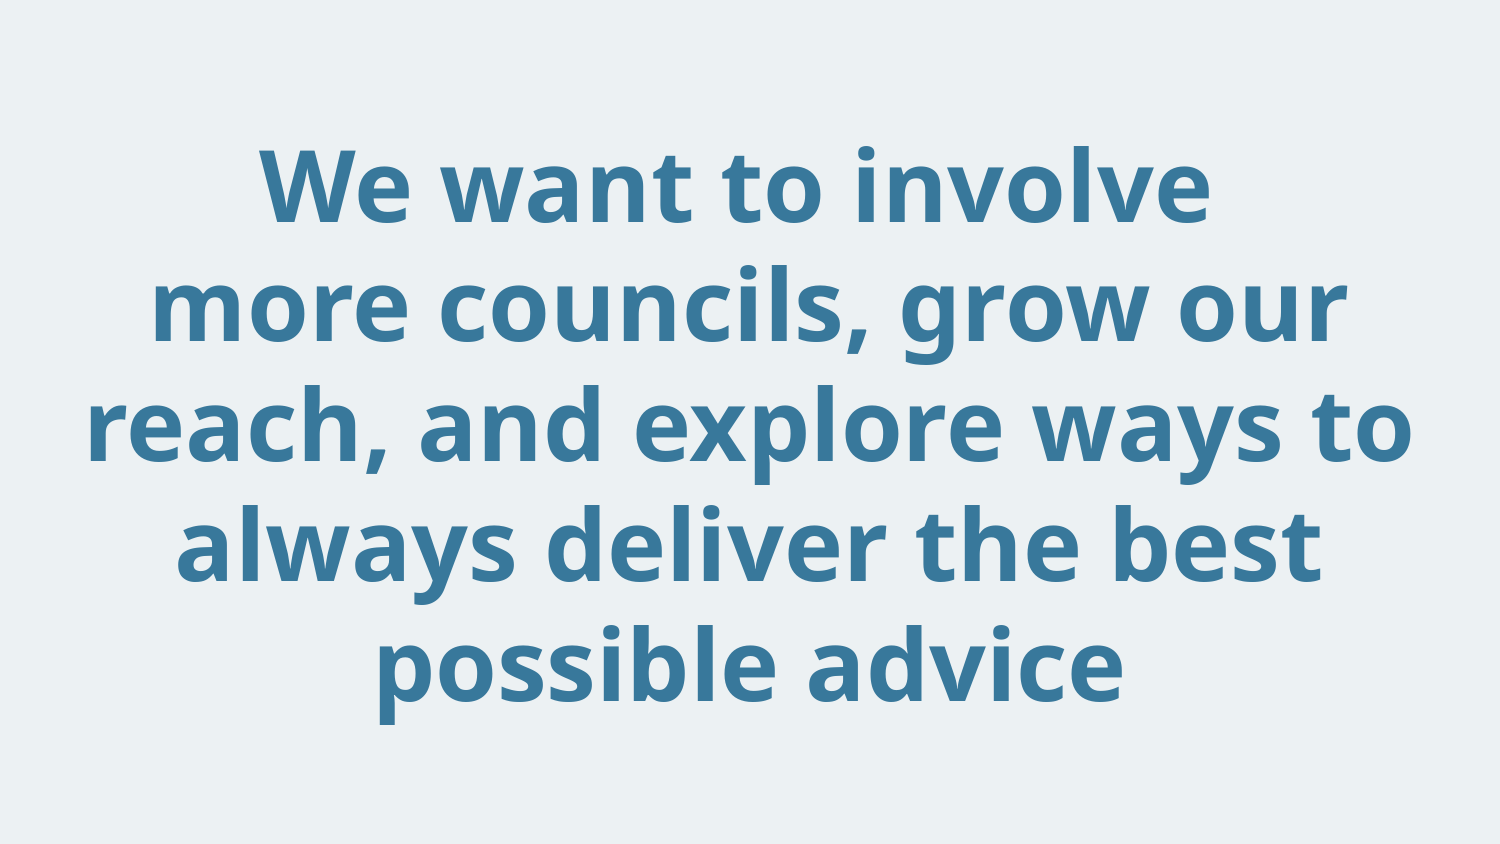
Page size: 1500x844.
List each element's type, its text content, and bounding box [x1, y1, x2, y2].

title We want to involve more councils, grow our reach, and explore ways to always deliver the best possible advice [51, 352, 1449, 491]
